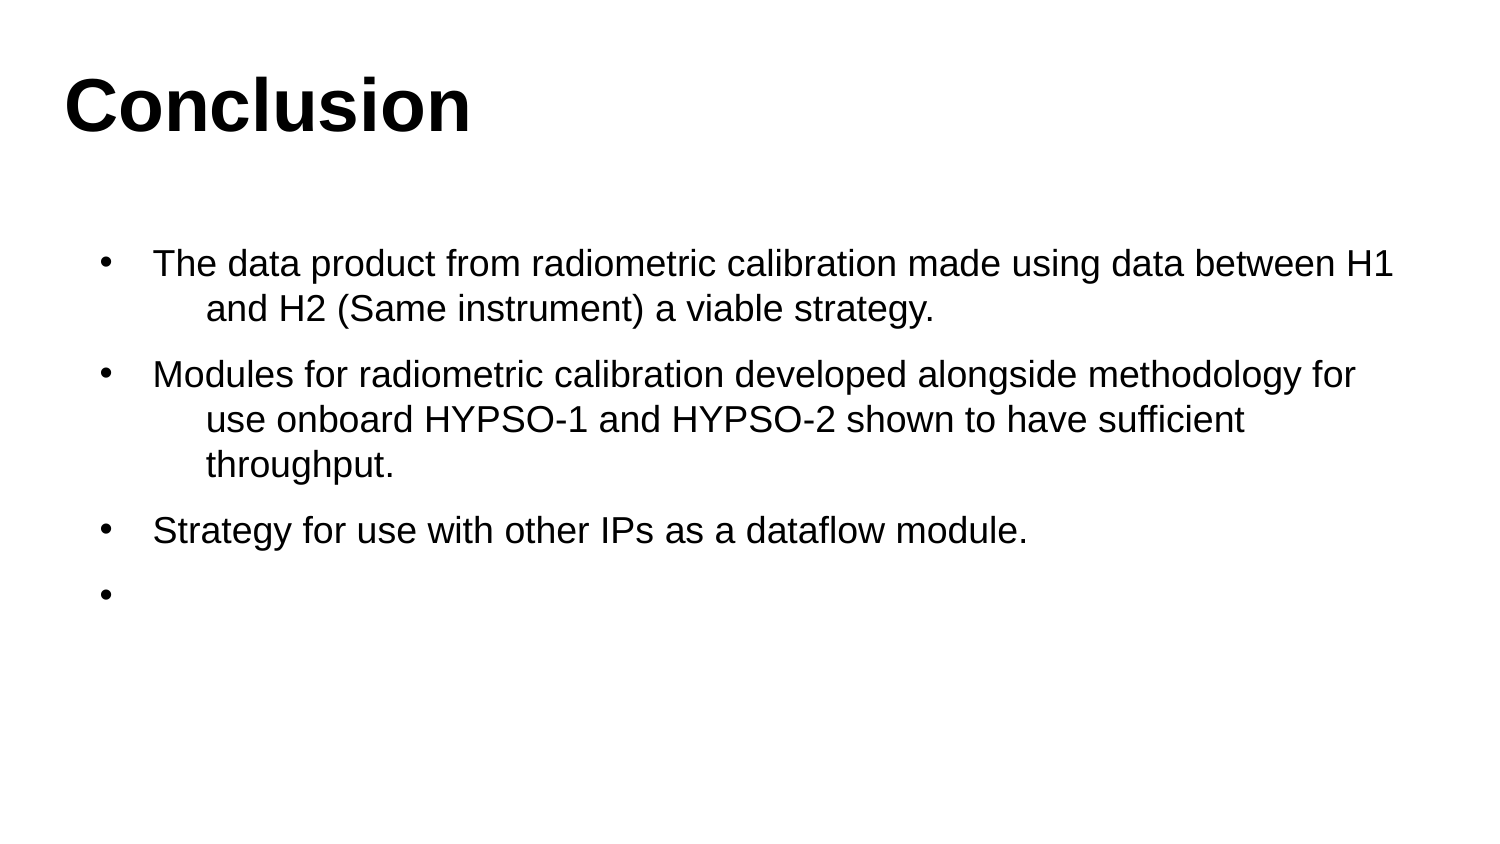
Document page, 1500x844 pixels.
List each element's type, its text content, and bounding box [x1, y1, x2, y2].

list The data product from radiometric calibration made using data between H1 and H2 (Same instrument) a viable strategy. Modules for radiometric calibration developed alongside methodology for use onboard HYPSO-1 and HYPSO-2 shown to have sufficient throughput. Strategy for use with other IPs as a dataflow module. [49, 165, 1431, 759]
title Conclusion [49, 48, 1431, 156]
